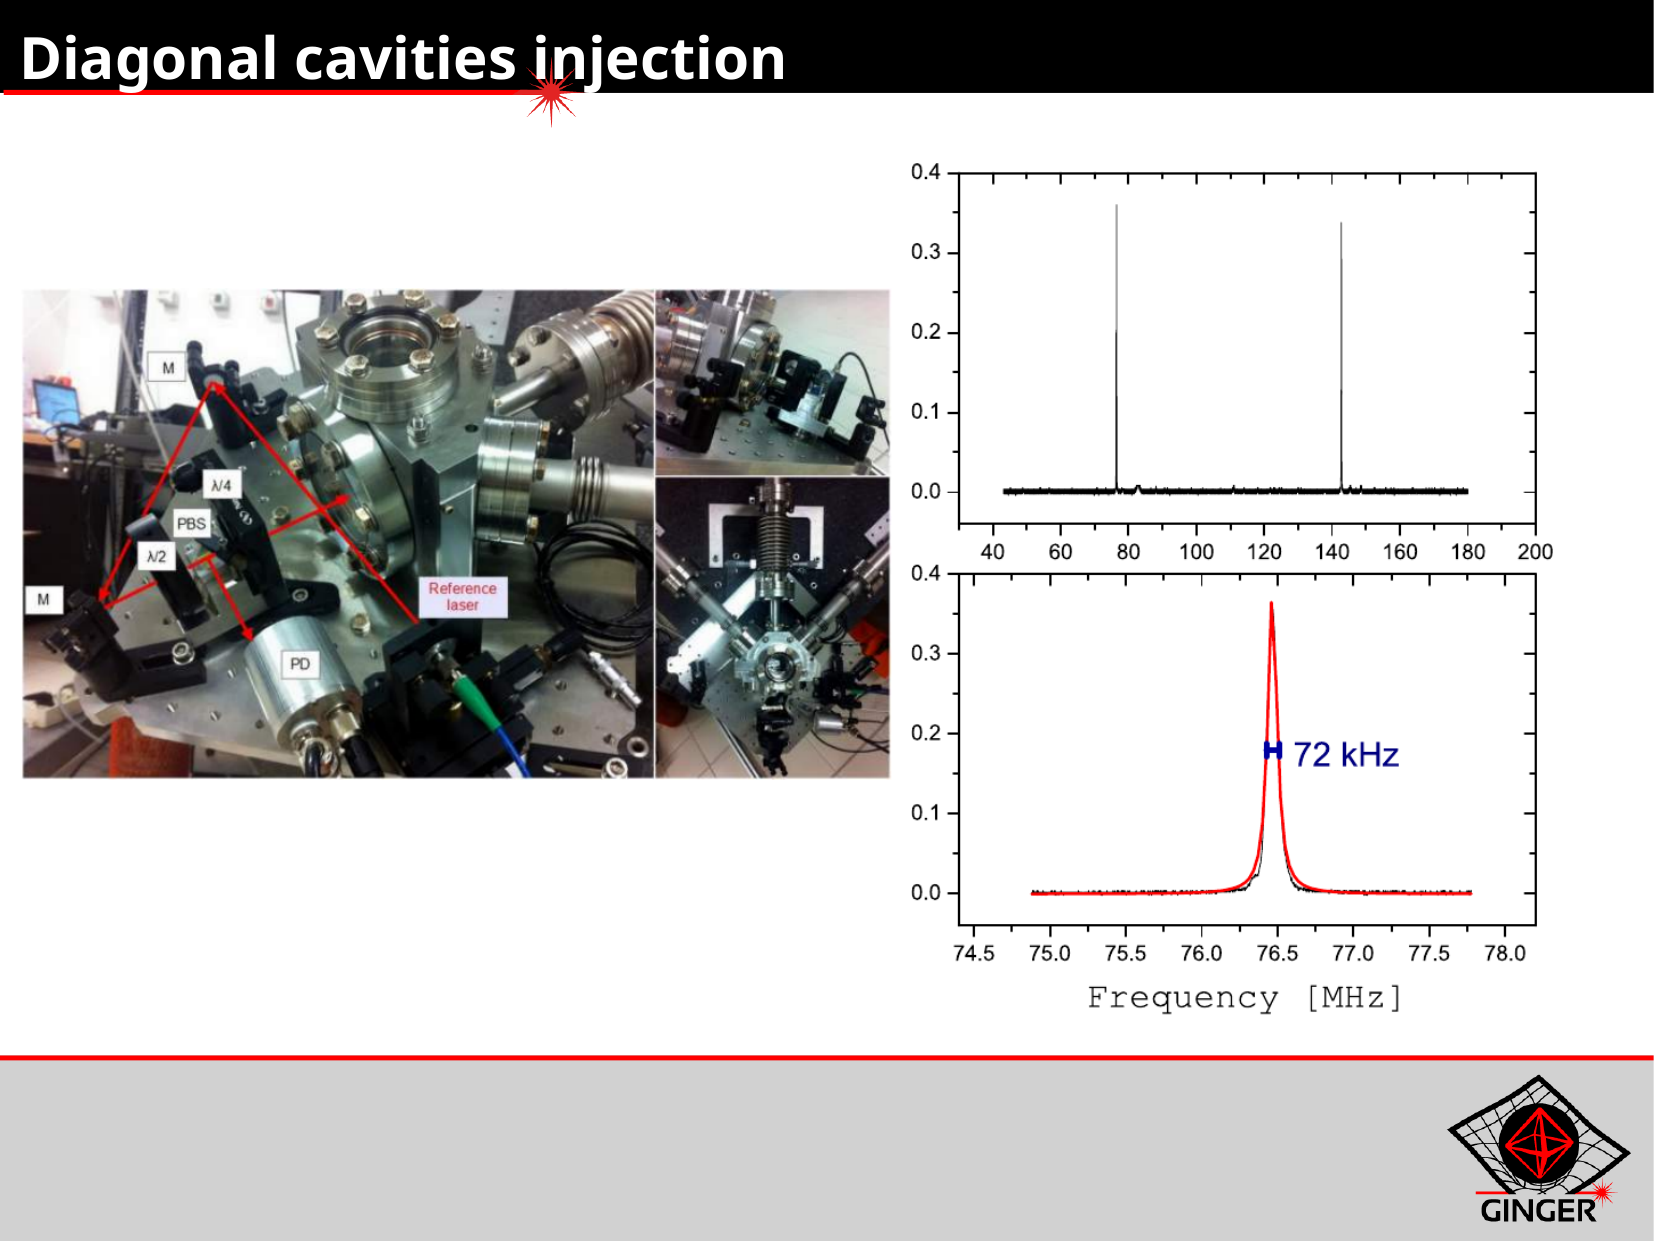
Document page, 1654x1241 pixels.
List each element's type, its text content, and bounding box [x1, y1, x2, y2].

picture [0, 0, 1654, 1241]
text_box Diagonal cavities injection [4, 9, 722, 91]
